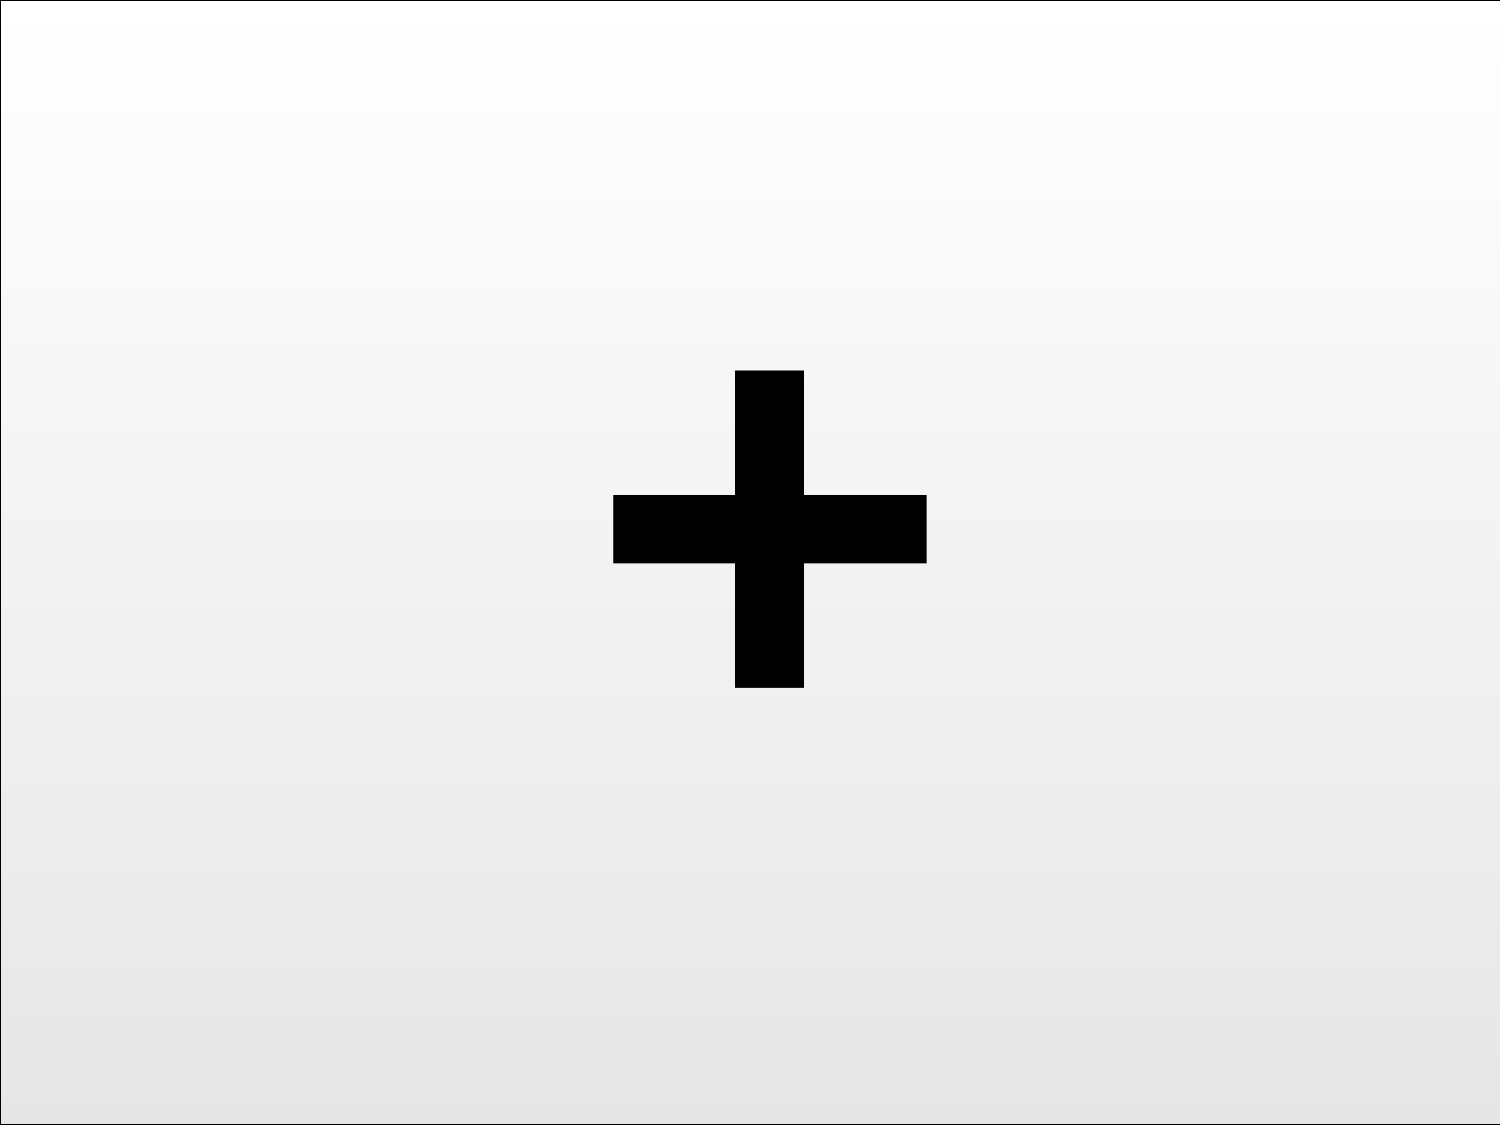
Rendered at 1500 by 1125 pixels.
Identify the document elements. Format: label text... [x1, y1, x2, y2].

text_box [0, 0, 1500, 1125]
text_box + [573, 164, 968, 879]
